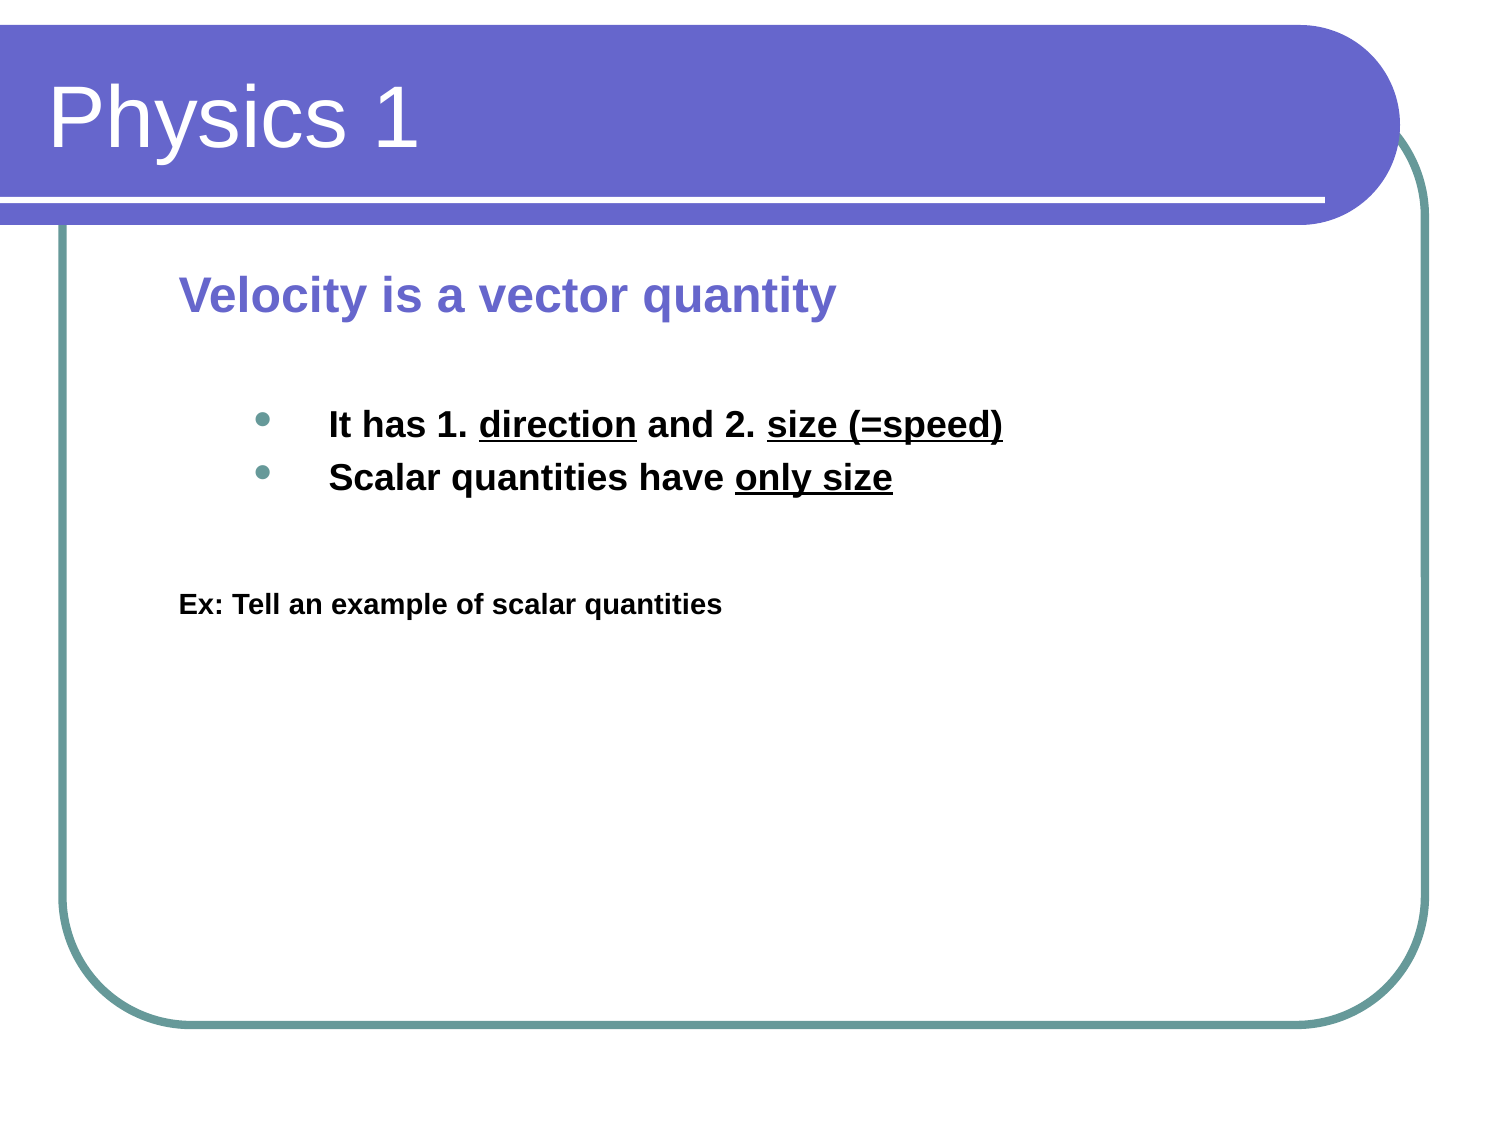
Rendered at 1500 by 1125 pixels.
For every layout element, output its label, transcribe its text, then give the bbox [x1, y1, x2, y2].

title Physics 1 [32, 37, 1347, 188]
list Velocity is a vector quantity It has 1. direction and 2. size (=speed) Scalar quantities have only size Ex: Tell an example of scalar quantities [88, 255, 1389, 981]
